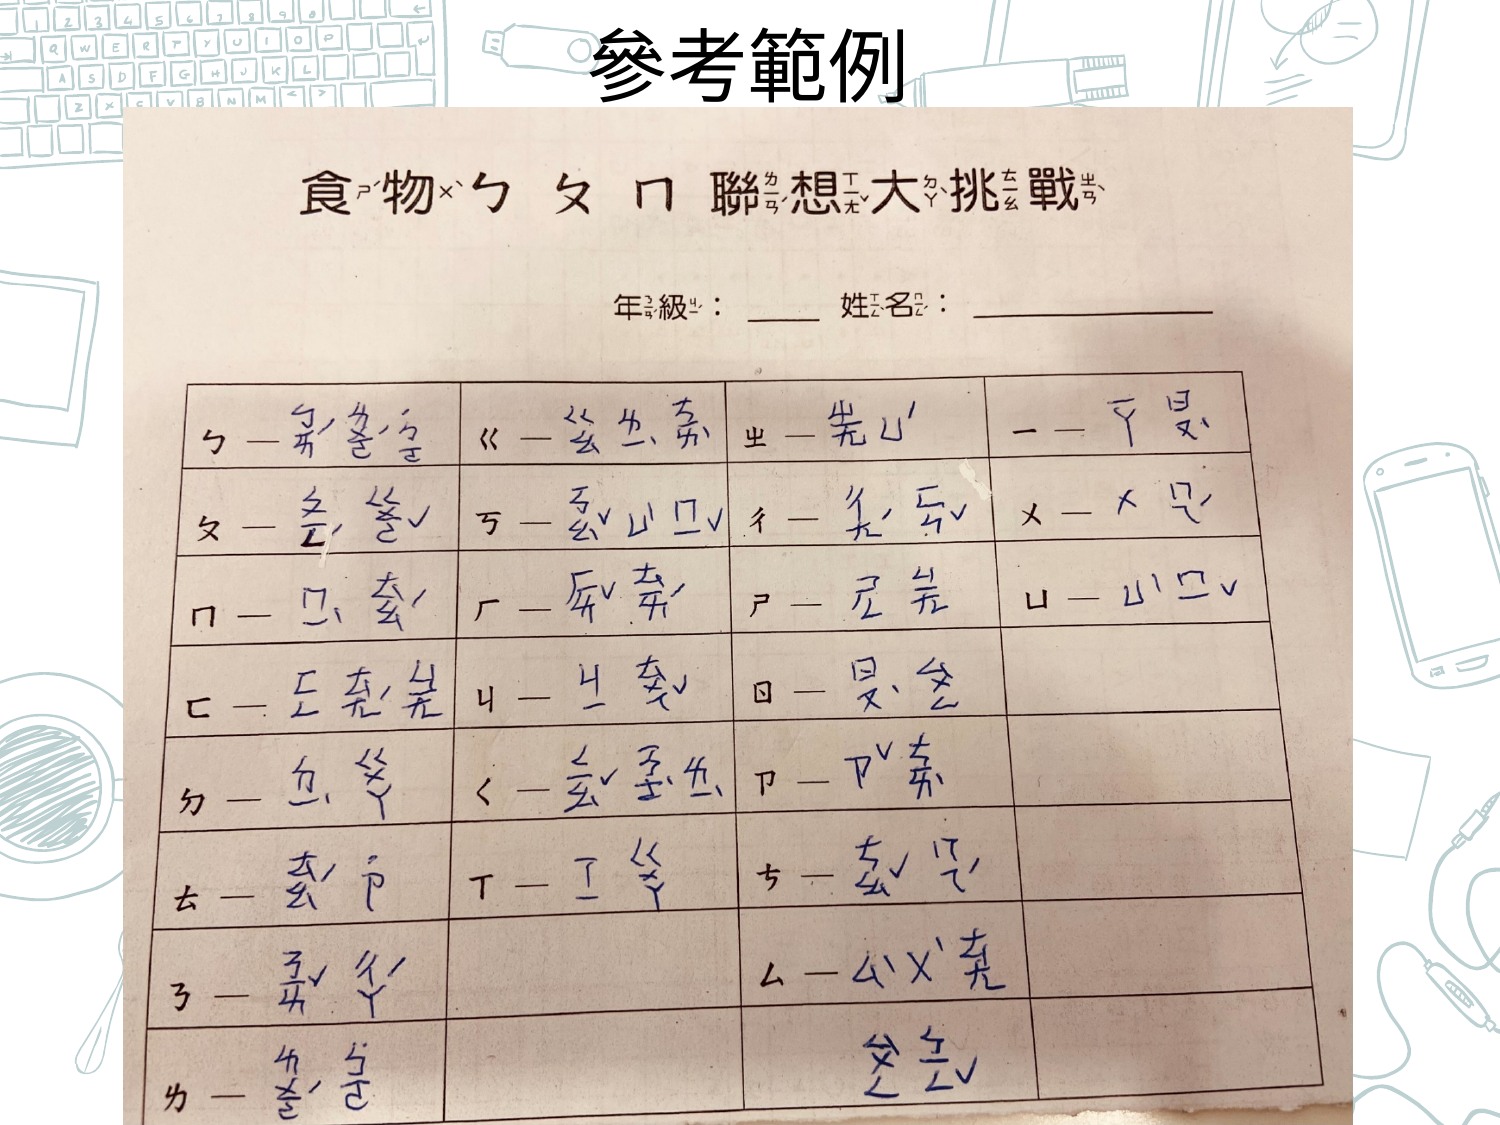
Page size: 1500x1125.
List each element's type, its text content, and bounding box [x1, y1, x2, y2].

title 參考範例 [183, 0, 1313, 107]
picture [123, 107, 1353, 1125]
